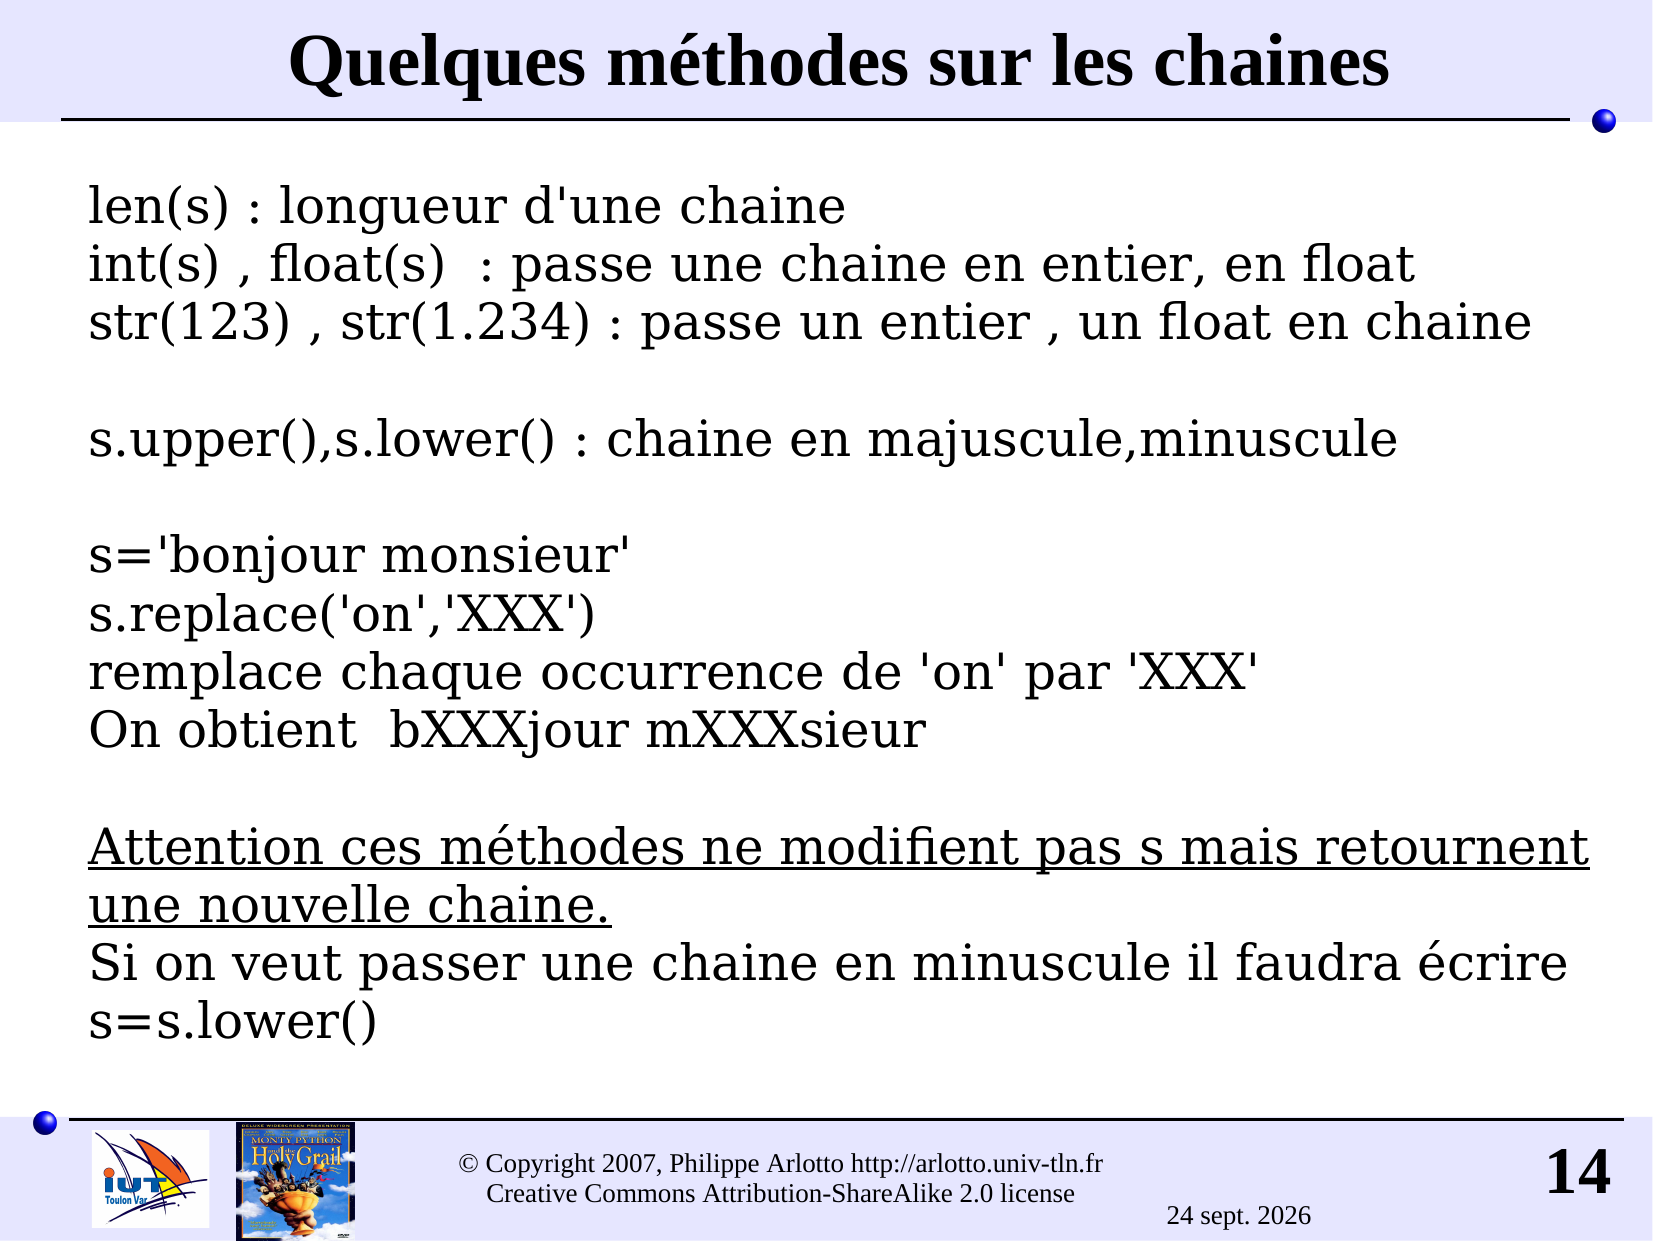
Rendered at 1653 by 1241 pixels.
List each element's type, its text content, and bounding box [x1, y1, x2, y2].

text_box len(s) : longueur d'une chaine int(s) , float(s) : passe une chaine en entier, en float str(123) , str(1.234) : passe un entier , un float en chaine s.upper(),s.lower() : chaine en majuscule,minuscule s='bonjour monsieur' s.replace('on','XXX') remplace chaque occurrence de 'on' par 'XXX' On obtient bXXXjour mXXXsieur Attention ces méthodes ne modifient pas s mais retournent une nouvelle chaine. Si on veut passer une chaine en minuscule il faudra écrire s=s.lower() [88, 177, 1592, 1168]
picture [236, 1168, 355, 1241]
title Quelques méthodes sur les chaines [95, 11, 1585, 110]
